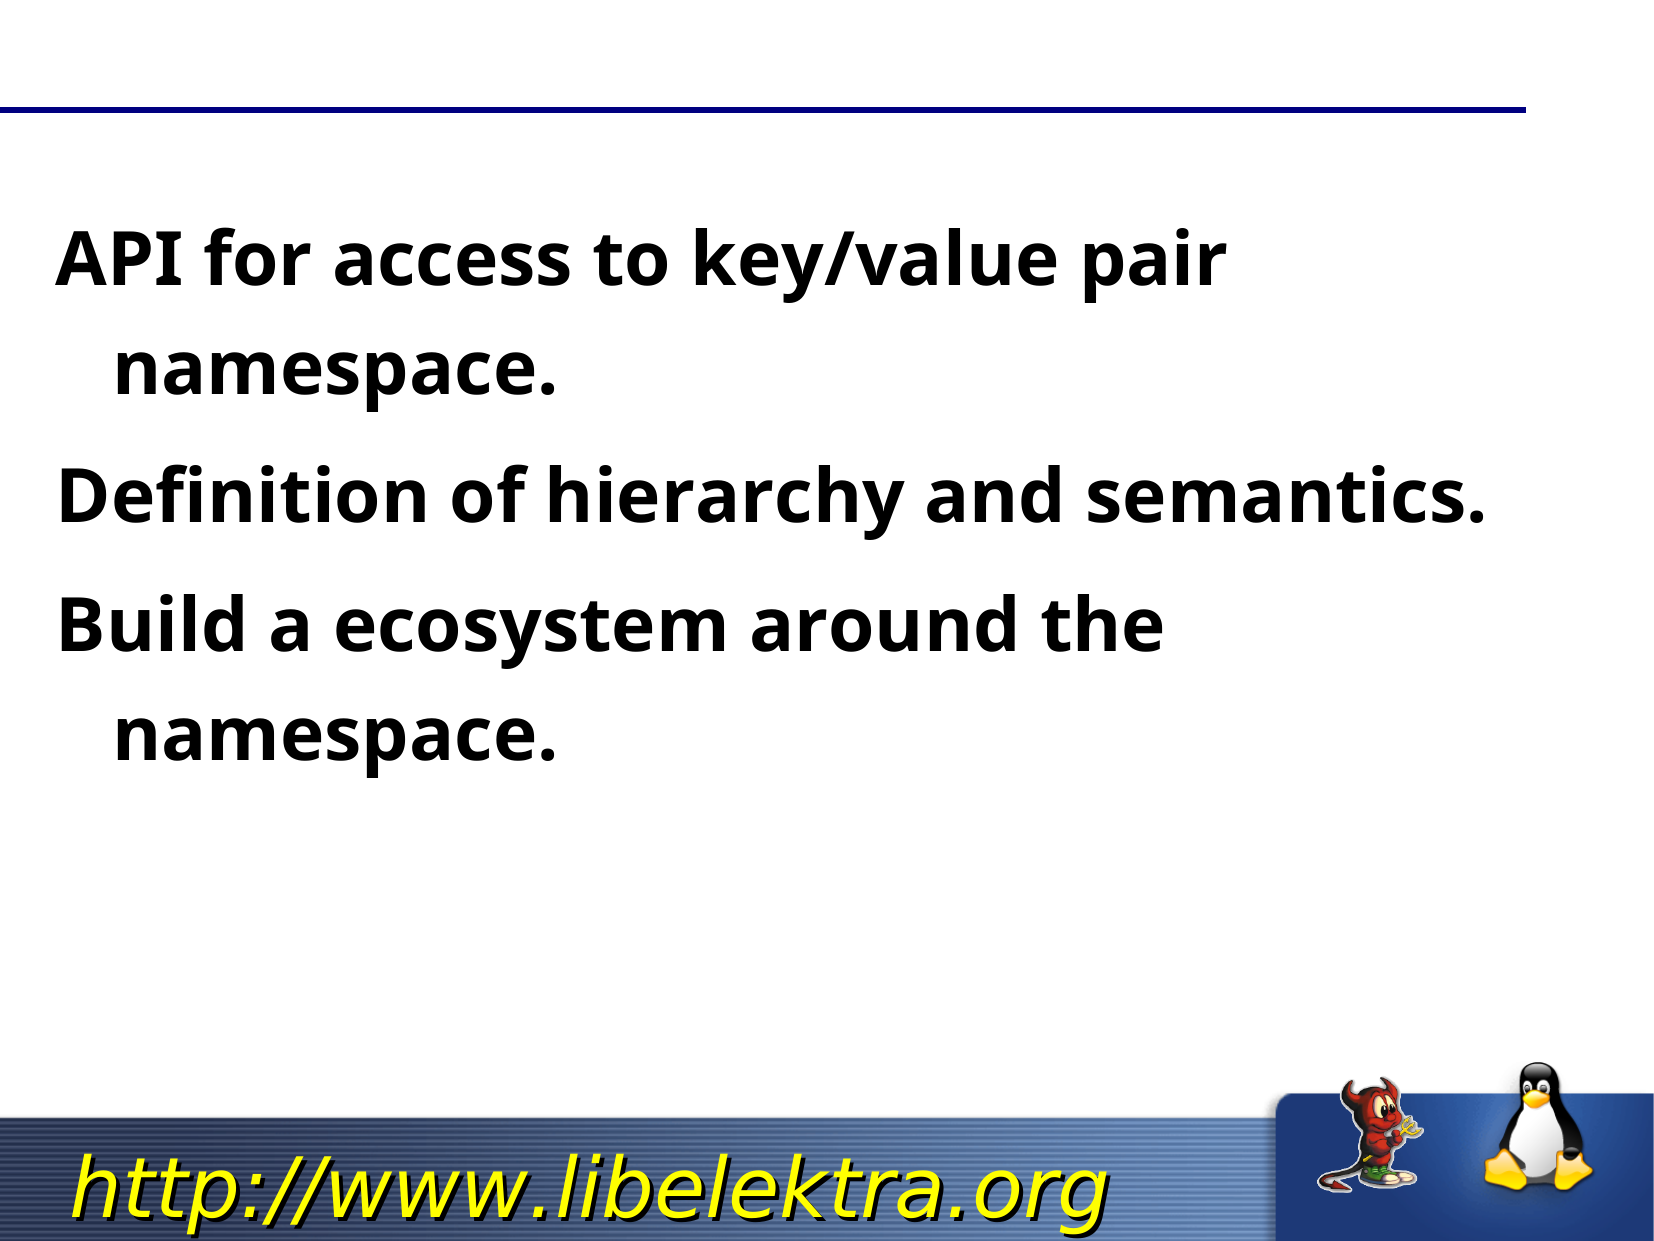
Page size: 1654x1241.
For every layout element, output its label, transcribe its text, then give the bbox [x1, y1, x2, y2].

picture [0, 1061, 1654, 1241]
list API for access to key/value pair namespace. Definition of hierarchy and semantics. Build a ecosystem around the namespace. [55, 198, 1538, 1005]
